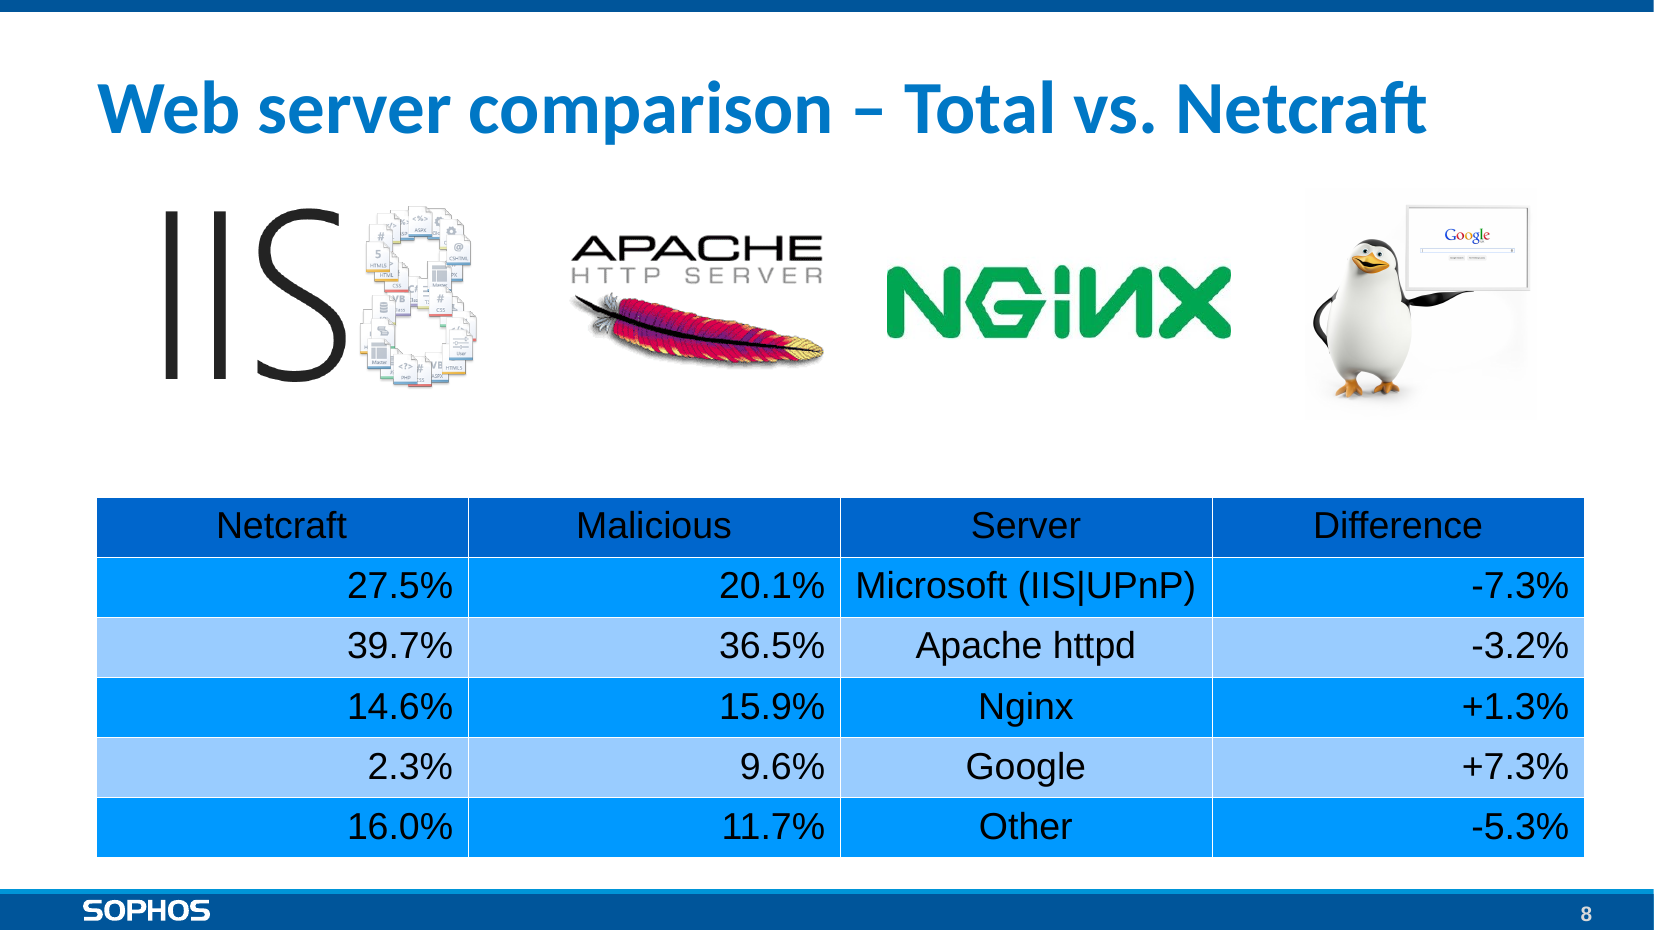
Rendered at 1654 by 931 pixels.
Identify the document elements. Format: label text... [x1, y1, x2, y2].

picture [540, 194, 854, 411]
table_cell 20.1% [469, 558, 840, 617]
table_cell Other [841, 798, 1212, 857]
table_header Difference [1213, 498, 1584, 557]
table_cell 16.0% [97, 798, 468, 857]
table_header Malicious [469, 498, 840, 557]
table_cell Apache httpd [841, 618, 1212, 677]
picture [1305, 188, 1537, 421]
table_header Netcraft [97, 498, 468, 557]
table_cell 14.6% [97, 678, 468, 737]
picture [887, 160, 1231, 436]
table_cell 2.3% [97, 738, 468, 797]
table_cell -3.2% [1213, 618, 1584, 677]
table_header Server [841, 498, 1212, 557]
table_cell -7.3% [1213, 558, 1584, 617]
table_cell +7.3% [1213, 738, 1584, 797]
table_cell 36.5% [469, 618, 840, 677]
table_cell 9.6% [469, 738, 840, 797]
picture [165, 206, 478, 391]
table_cell -5.3% [1213, 798, 1584, 857]
table_cell Microsoft (IIS|UPnP) [841, 558, 1212, 617]
table_cell 15.9% [469, 678, 840, 737]
table_cell 39.7% [97, 618, 468, 677]
table_cell +1.3% [1213, 678, 1584, 737]
table_cell Nginx [841, 678, 1212, 737]
table_cell 11.7% [469, 798, 840, 857]
table_cell 27.5% [97, 558, 468, 617]
table_cell Google [841, 738, 1212, 797]
title Web server comparison – Total vs. Netcraft [82, 37, 1571, 170]
